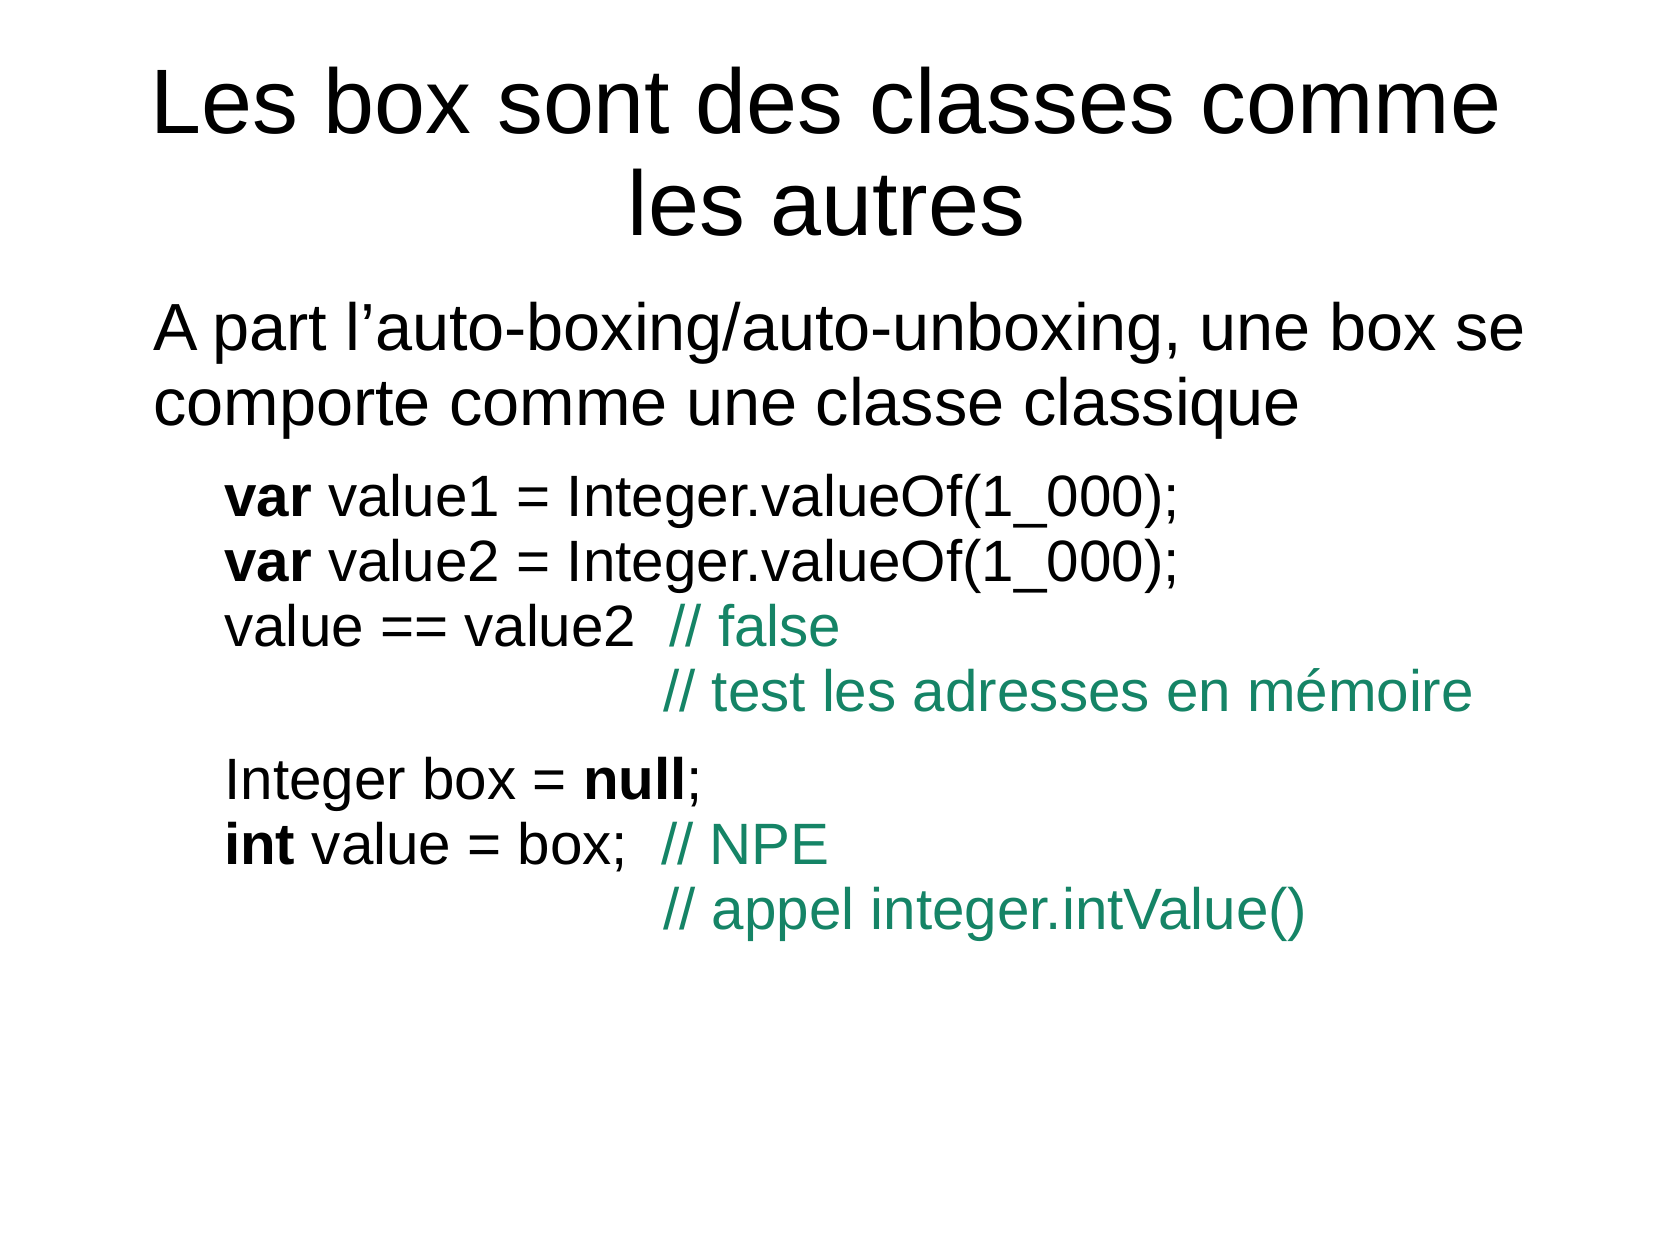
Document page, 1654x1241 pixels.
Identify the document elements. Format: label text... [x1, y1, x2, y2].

title Les box sont des classes comme les autres [82, 49, 1571, 257]
list A part l’auto-boxing/auto-unboxing, une box se comporte comme une classe classique var value1 = Integer.valueOf(1_000); var value2 = Integer.valueOf(1_000); value == value2 // false // test les adresses en mémoire Integer box = null; int value = box; // NPE // appel integer.intValue() [82, 290, 1571, 1096]
